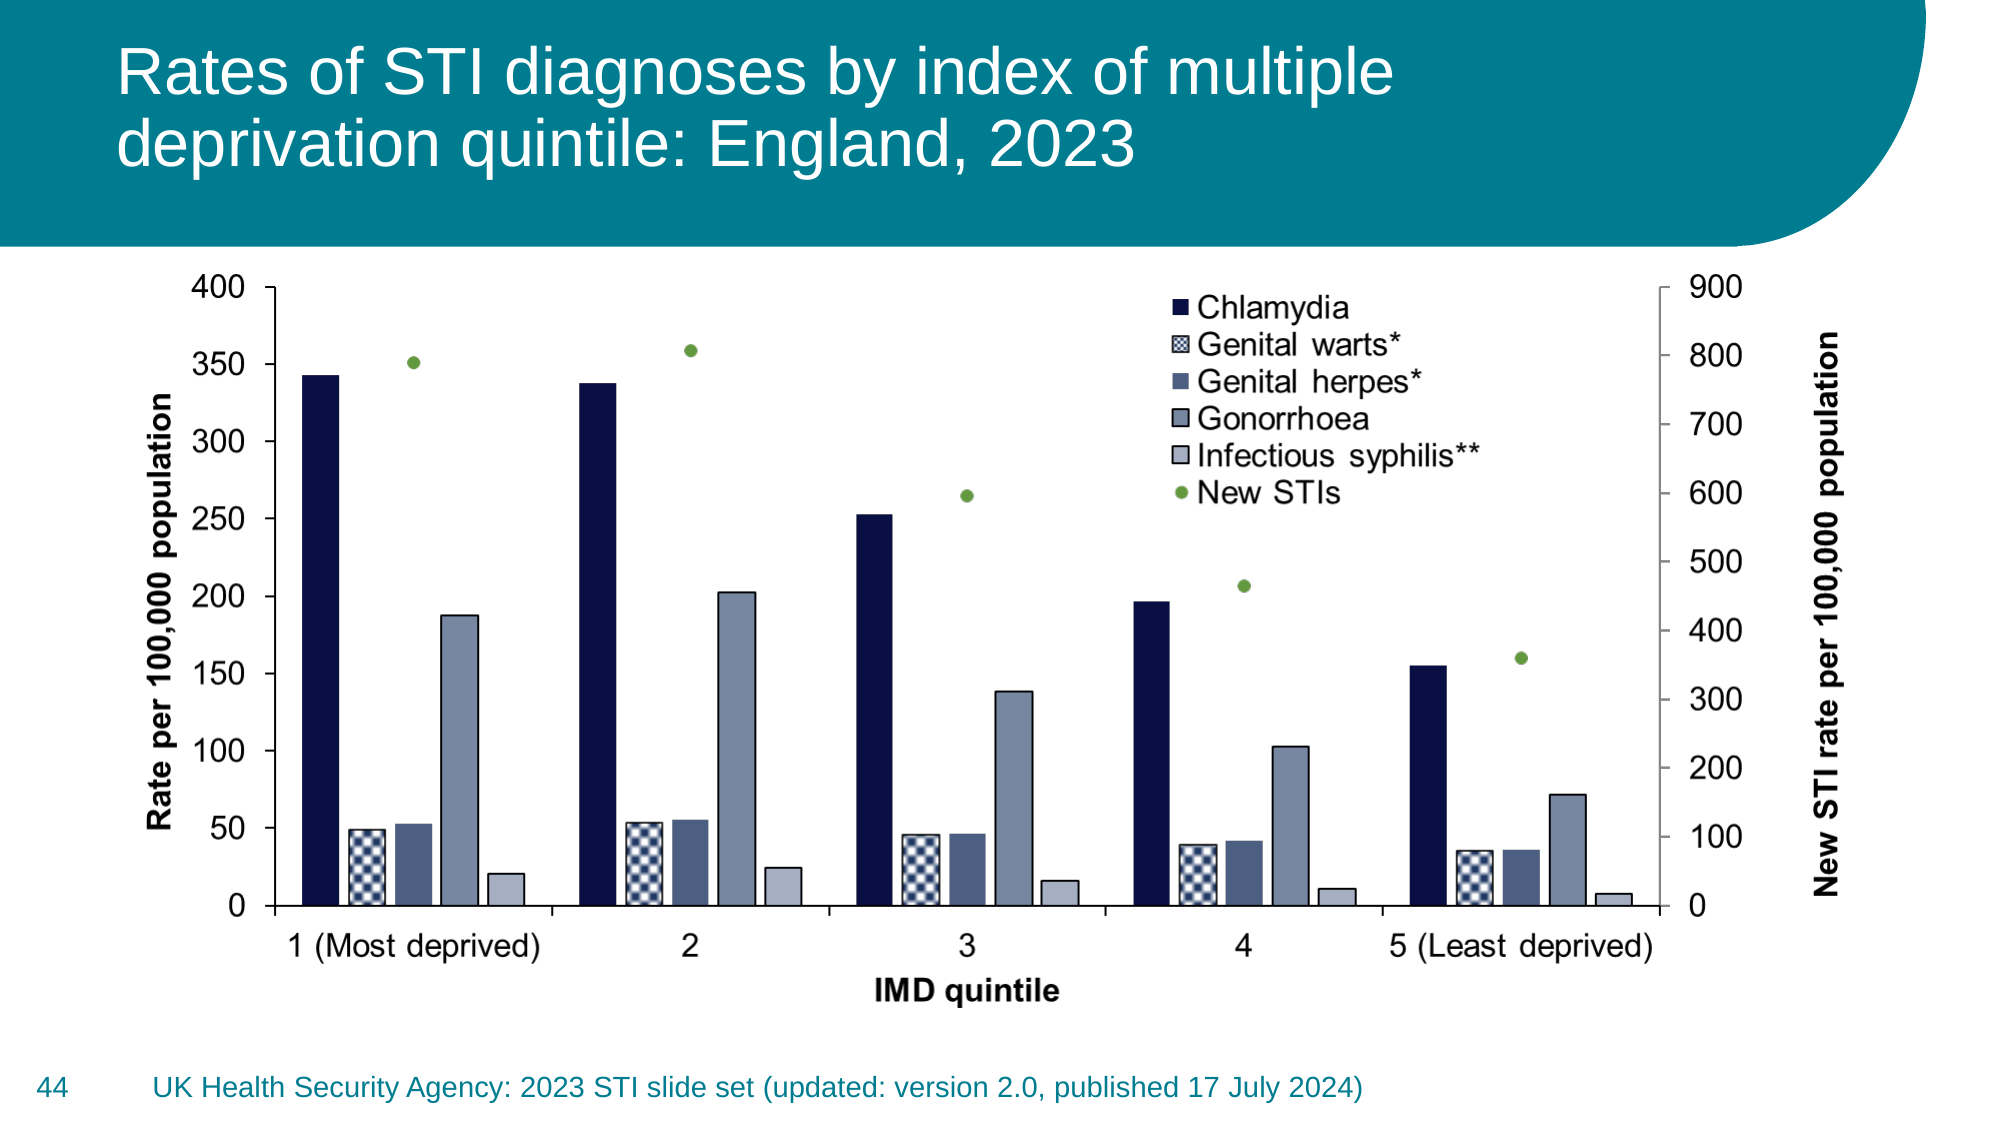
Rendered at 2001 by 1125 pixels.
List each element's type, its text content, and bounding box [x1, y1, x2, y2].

picture [119, 267, 1876, 1033]
text_box UK Health Security Agency: 2023 STI slide set (updated: version 2.0, published 17 July 2024) [137, 1056, 1780, 1116]
text_box [21, 1056, 120, 1117]
title Rates of STI diagnoses by index of multiple deprivation quintile: England, 2023 [101, 29, 1747, 189]
